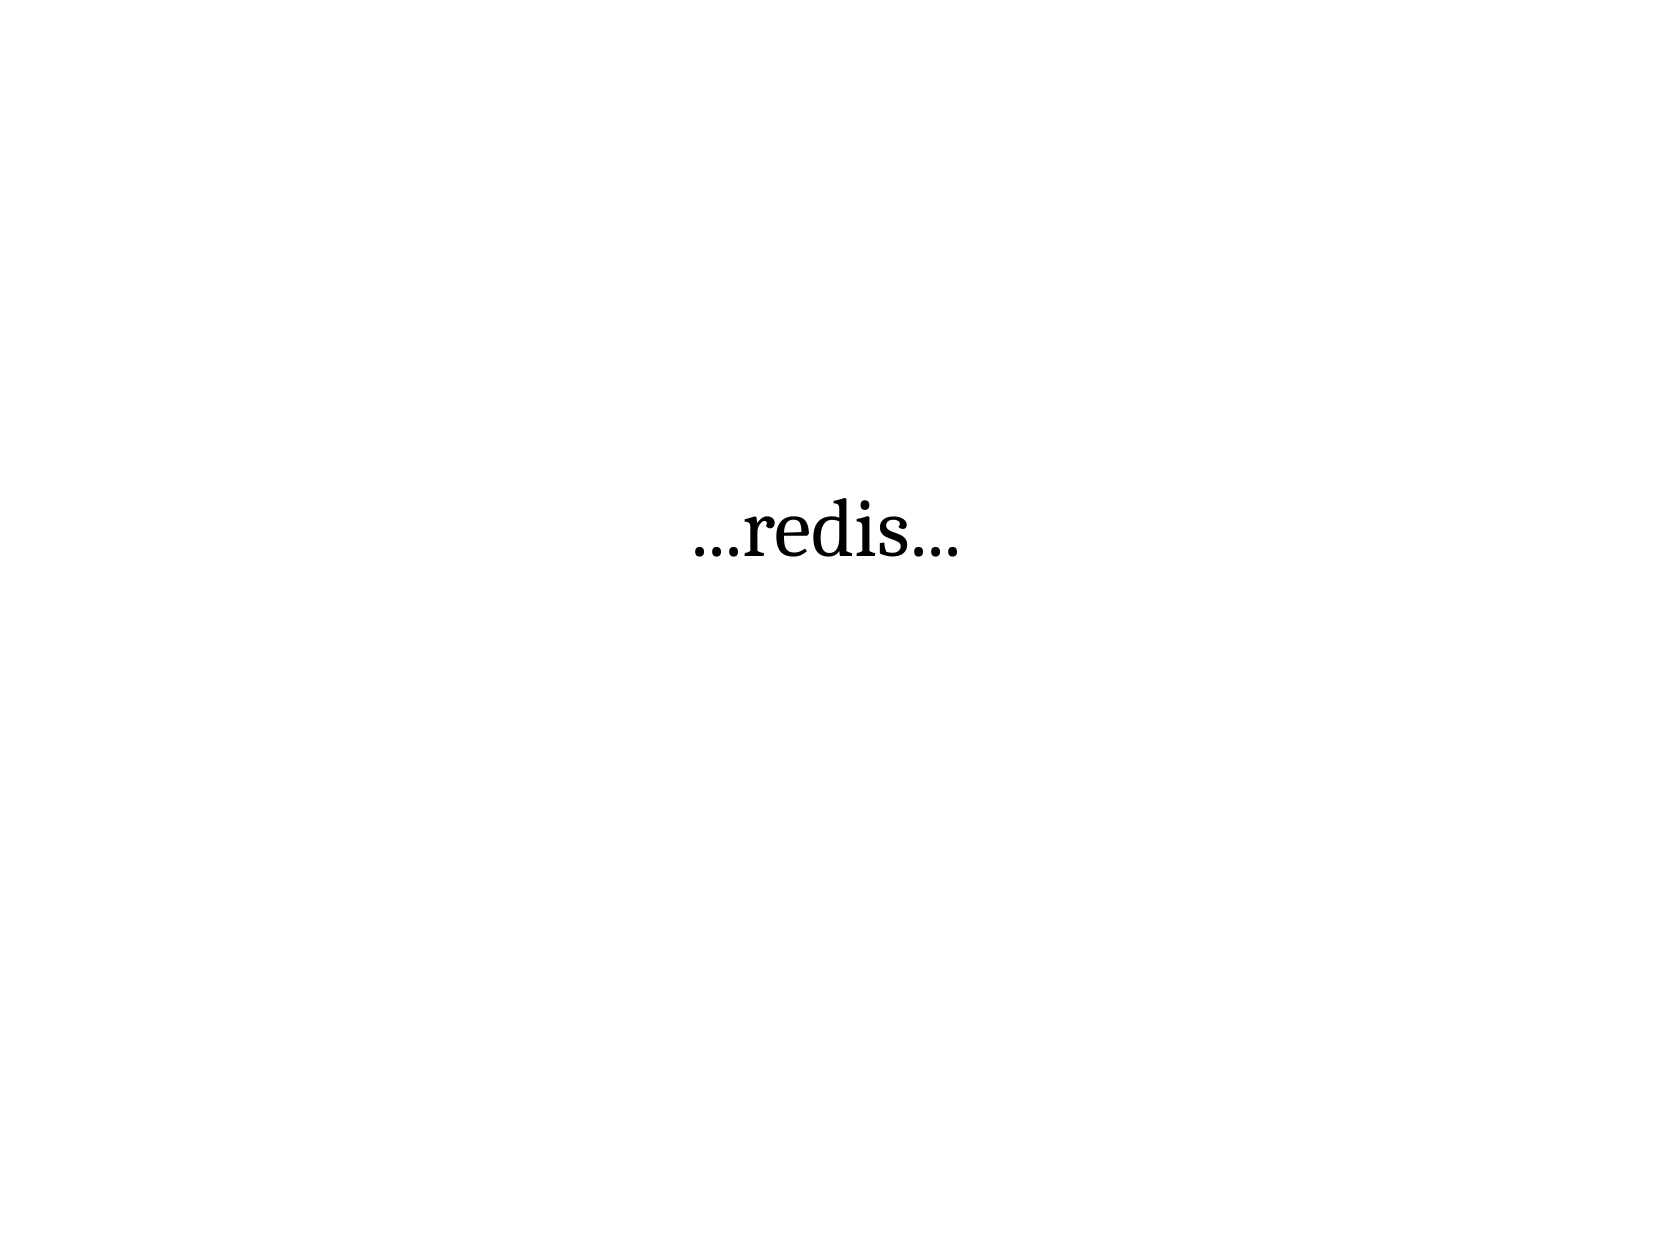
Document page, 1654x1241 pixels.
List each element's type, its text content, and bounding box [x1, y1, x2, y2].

subtitle ...redis... [82, 49, 1571, 1010]
